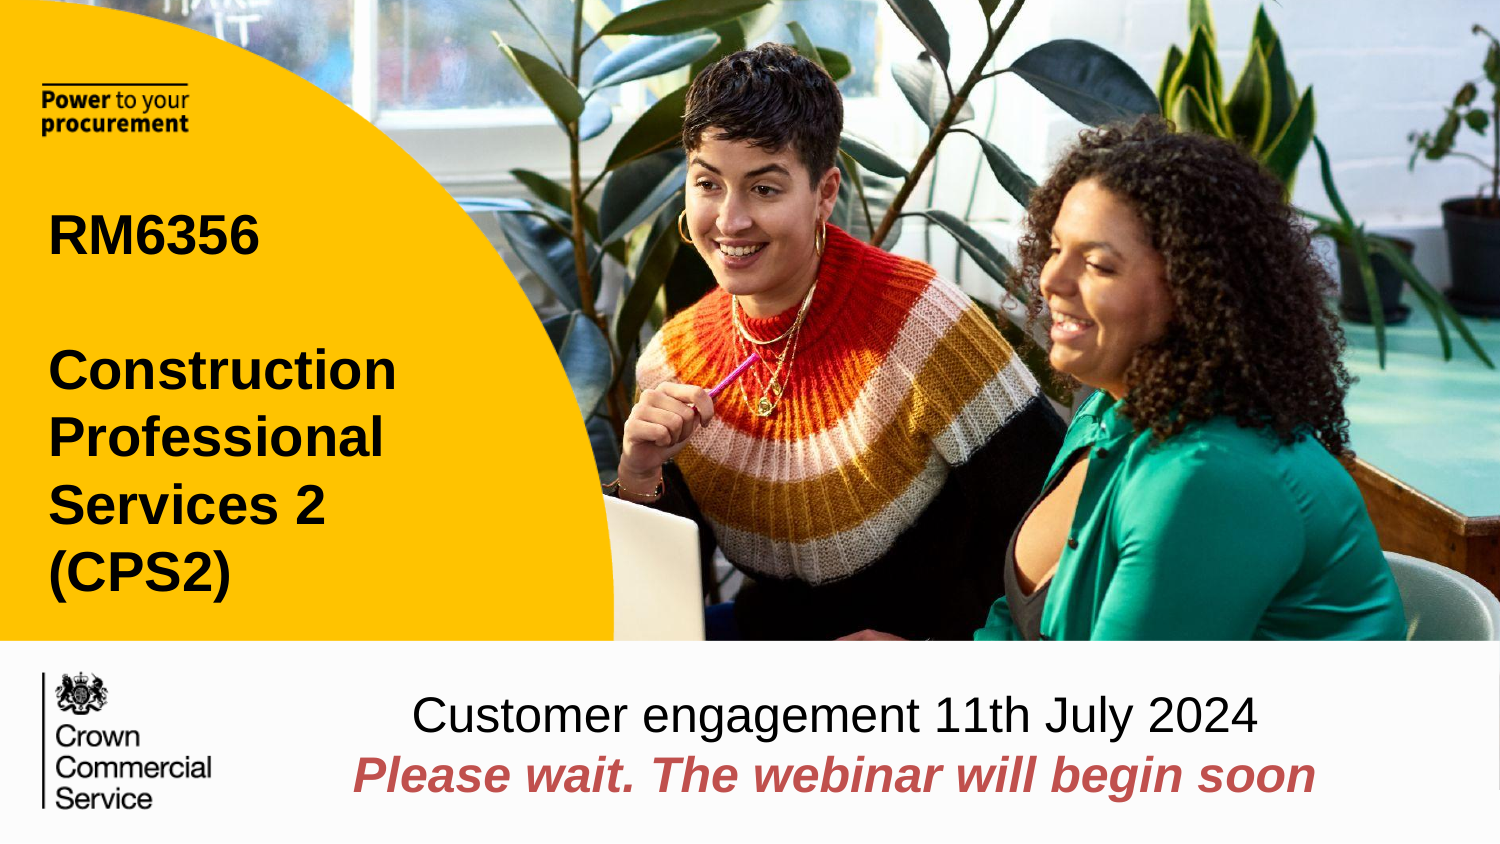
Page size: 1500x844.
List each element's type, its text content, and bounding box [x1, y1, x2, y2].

title Customer engagement 11th July 2024 Please wait. The webinar will begin soon [290, 682, 1381, 786]
title RM6356 Construction Professional Services 2 (CPS2) [48, 198, 511, 432]
